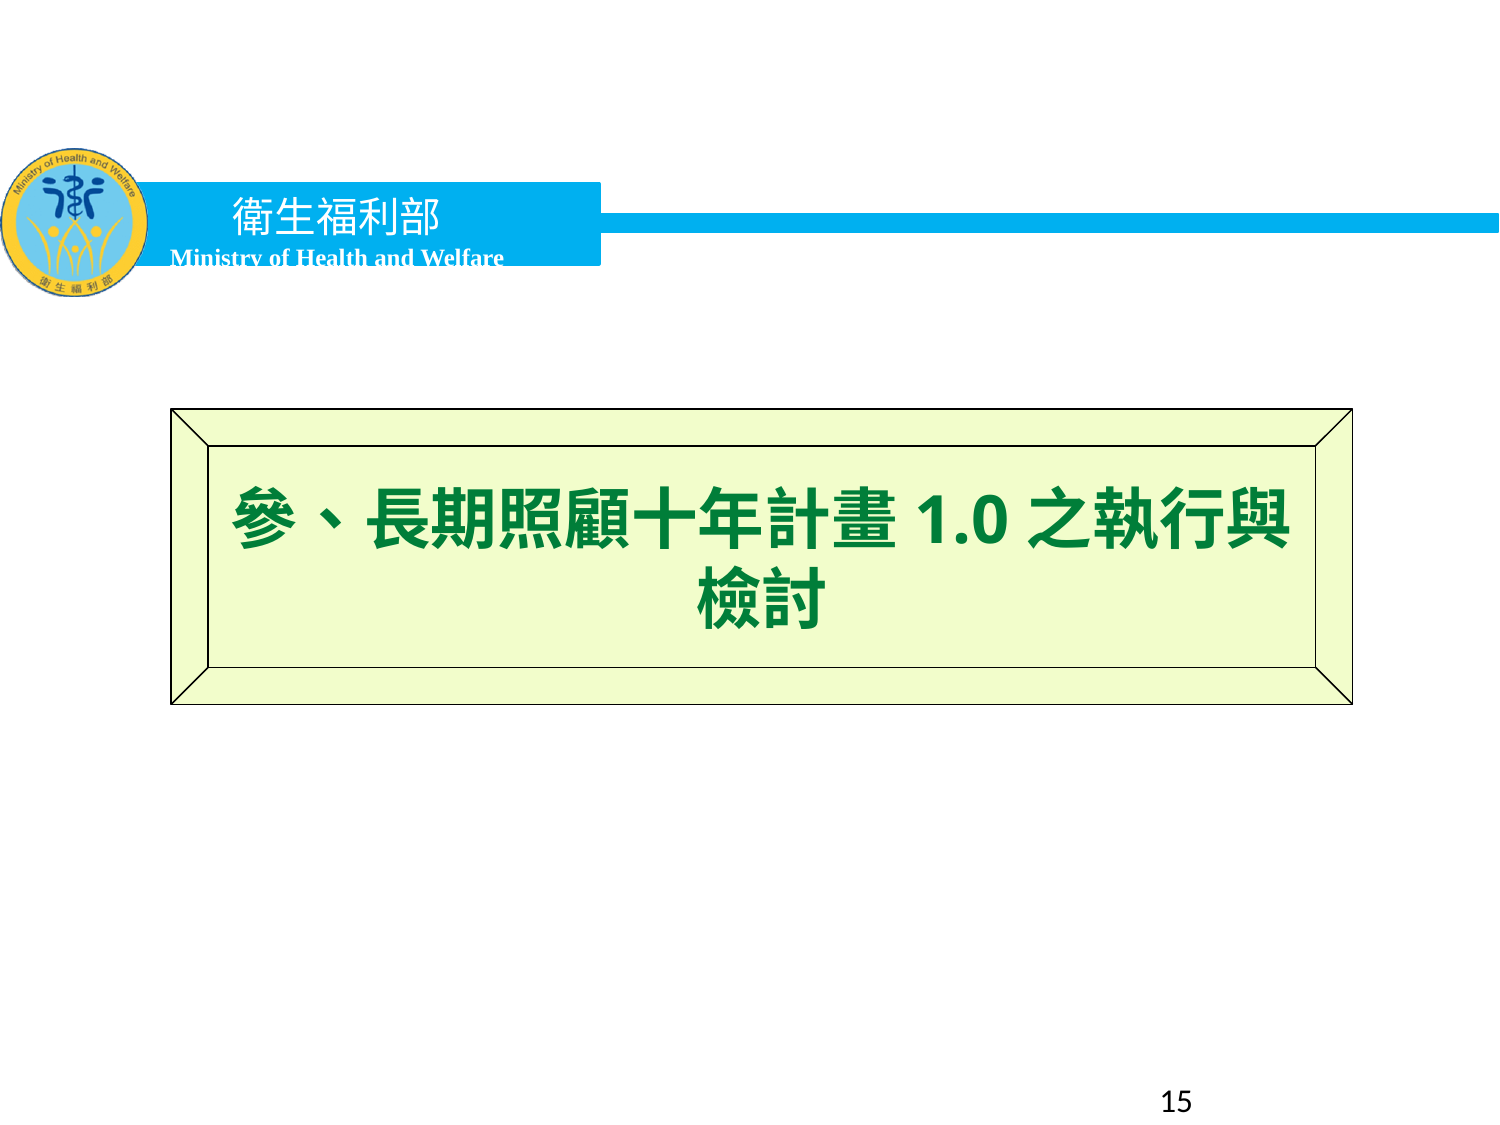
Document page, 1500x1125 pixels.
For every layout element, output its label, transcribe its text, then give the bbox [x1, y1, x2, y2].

text_box 參、長期照顧十年計畫1.0之執行與檢討 [171, 408, 1353, 705]
text_box 15 [1144, 1069, 1495, 1125]
